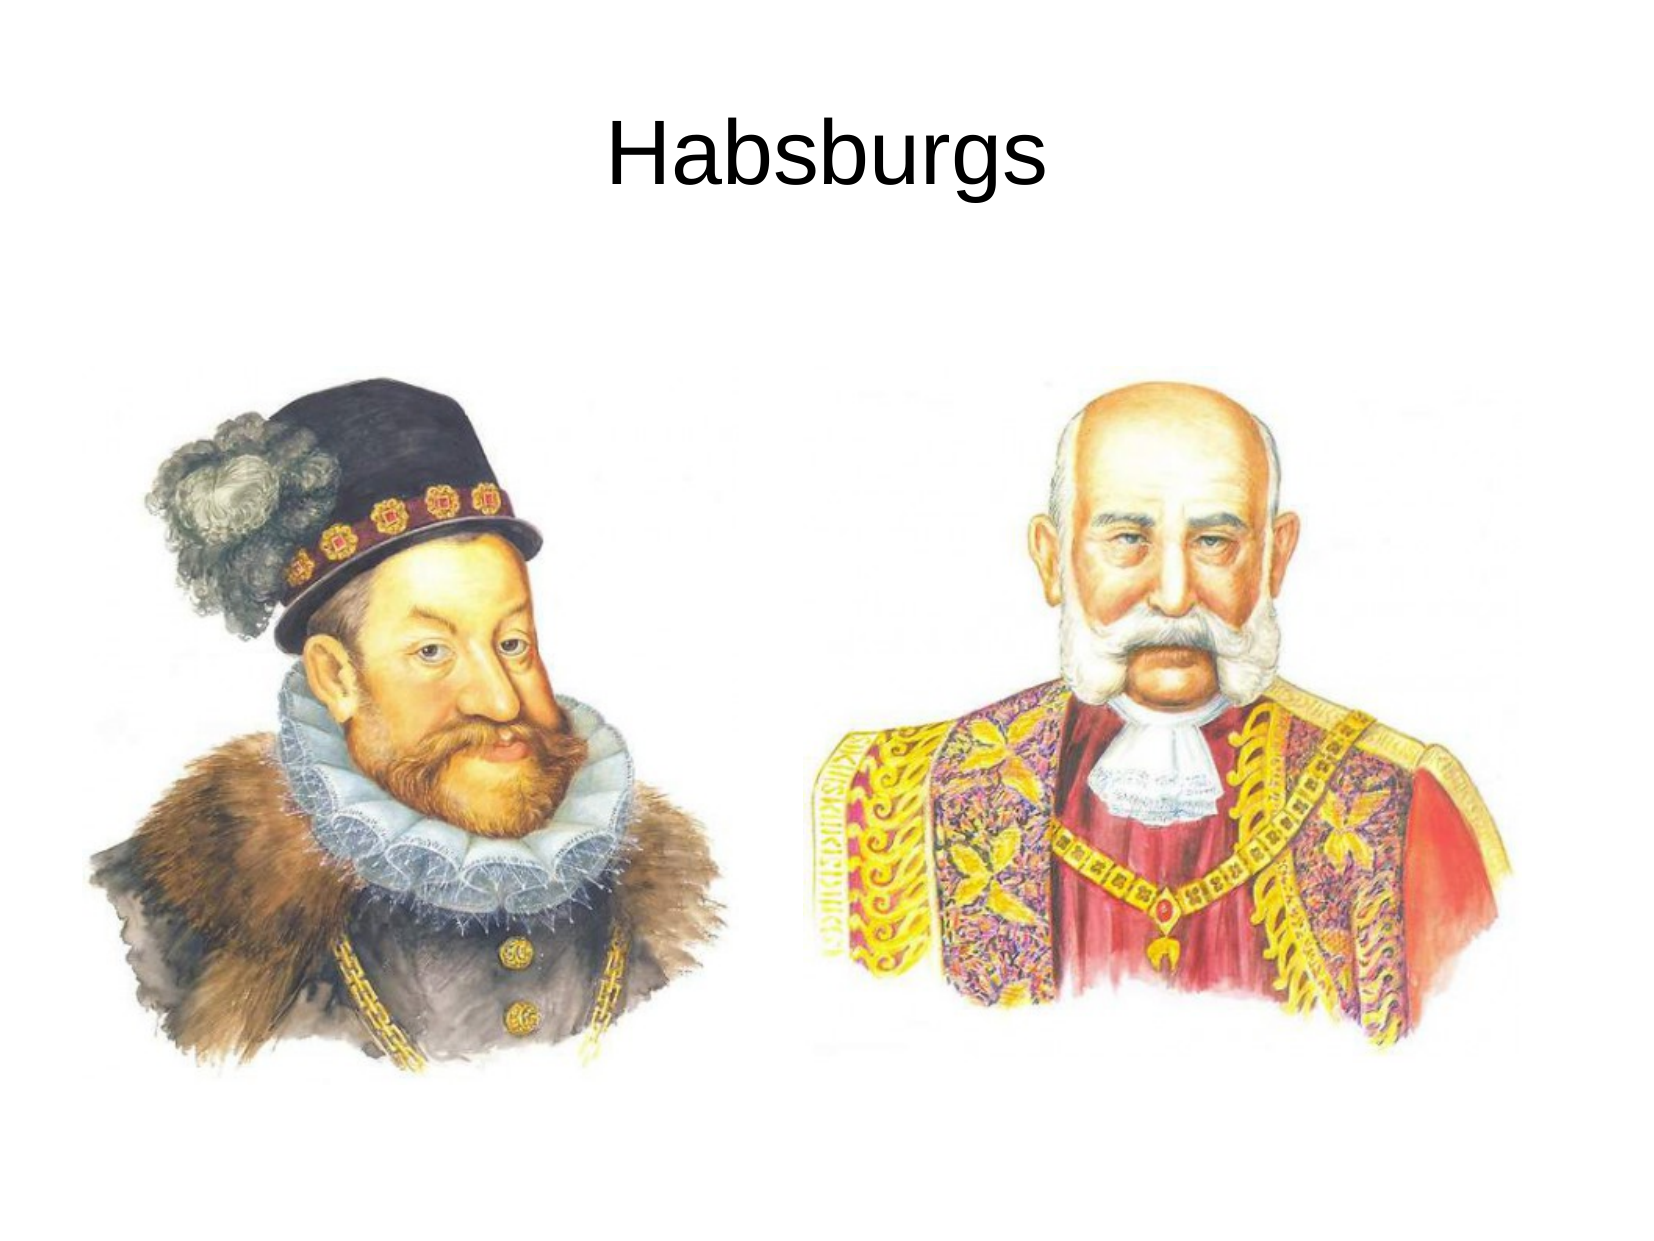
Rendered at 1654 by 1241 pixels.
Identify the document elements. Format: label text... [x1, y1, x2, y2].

picture [803, 366, 1522, 1063]
picture [82, 366, 739, 1085]
title Habsburgs [82, 49, 1571, 257]
